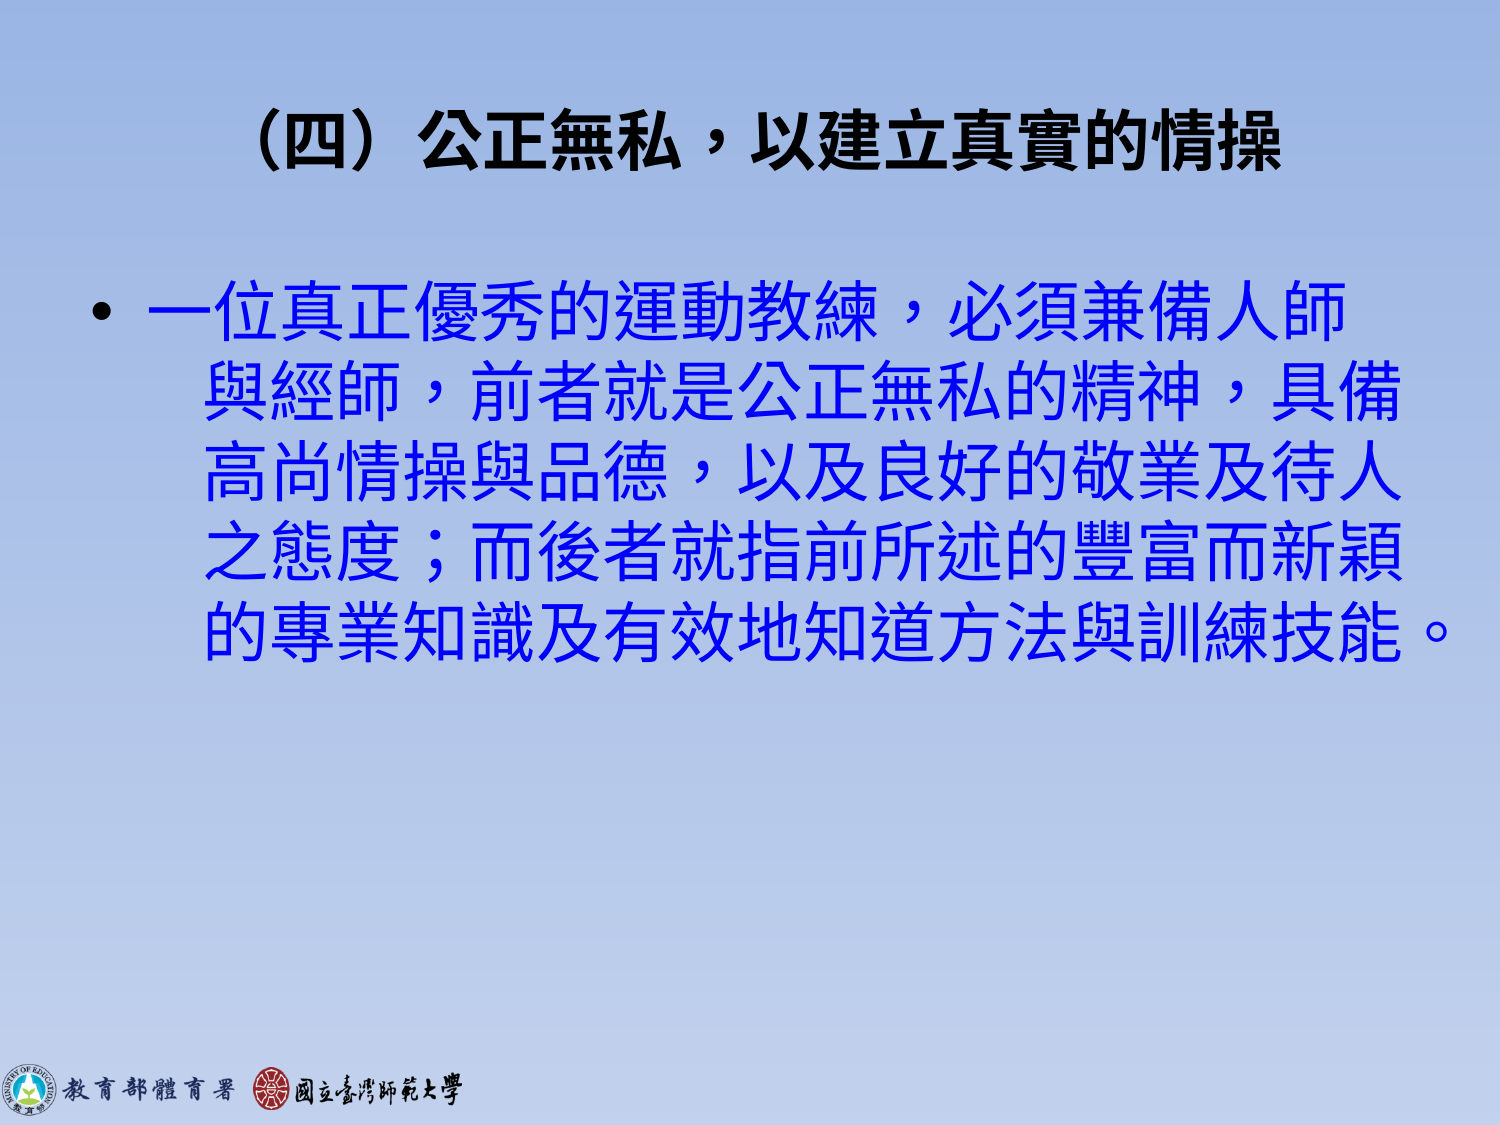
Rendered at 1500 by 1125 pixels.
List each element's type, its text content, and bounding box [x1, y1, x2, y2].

title （四）公正無私，以建立真實的情操 [75, 45, 1426, 233]
list 一位真正優秀的運動教練，必須兼備人師與經師，前者就是公正無私的精神，具備高尚情操與品德，以及良好的敬業及待人之態度；而後者就指前所述的豐富而新穎的專業知識及有效地知道方法與訓練技能。 [75, 262, 1426, 1005]
